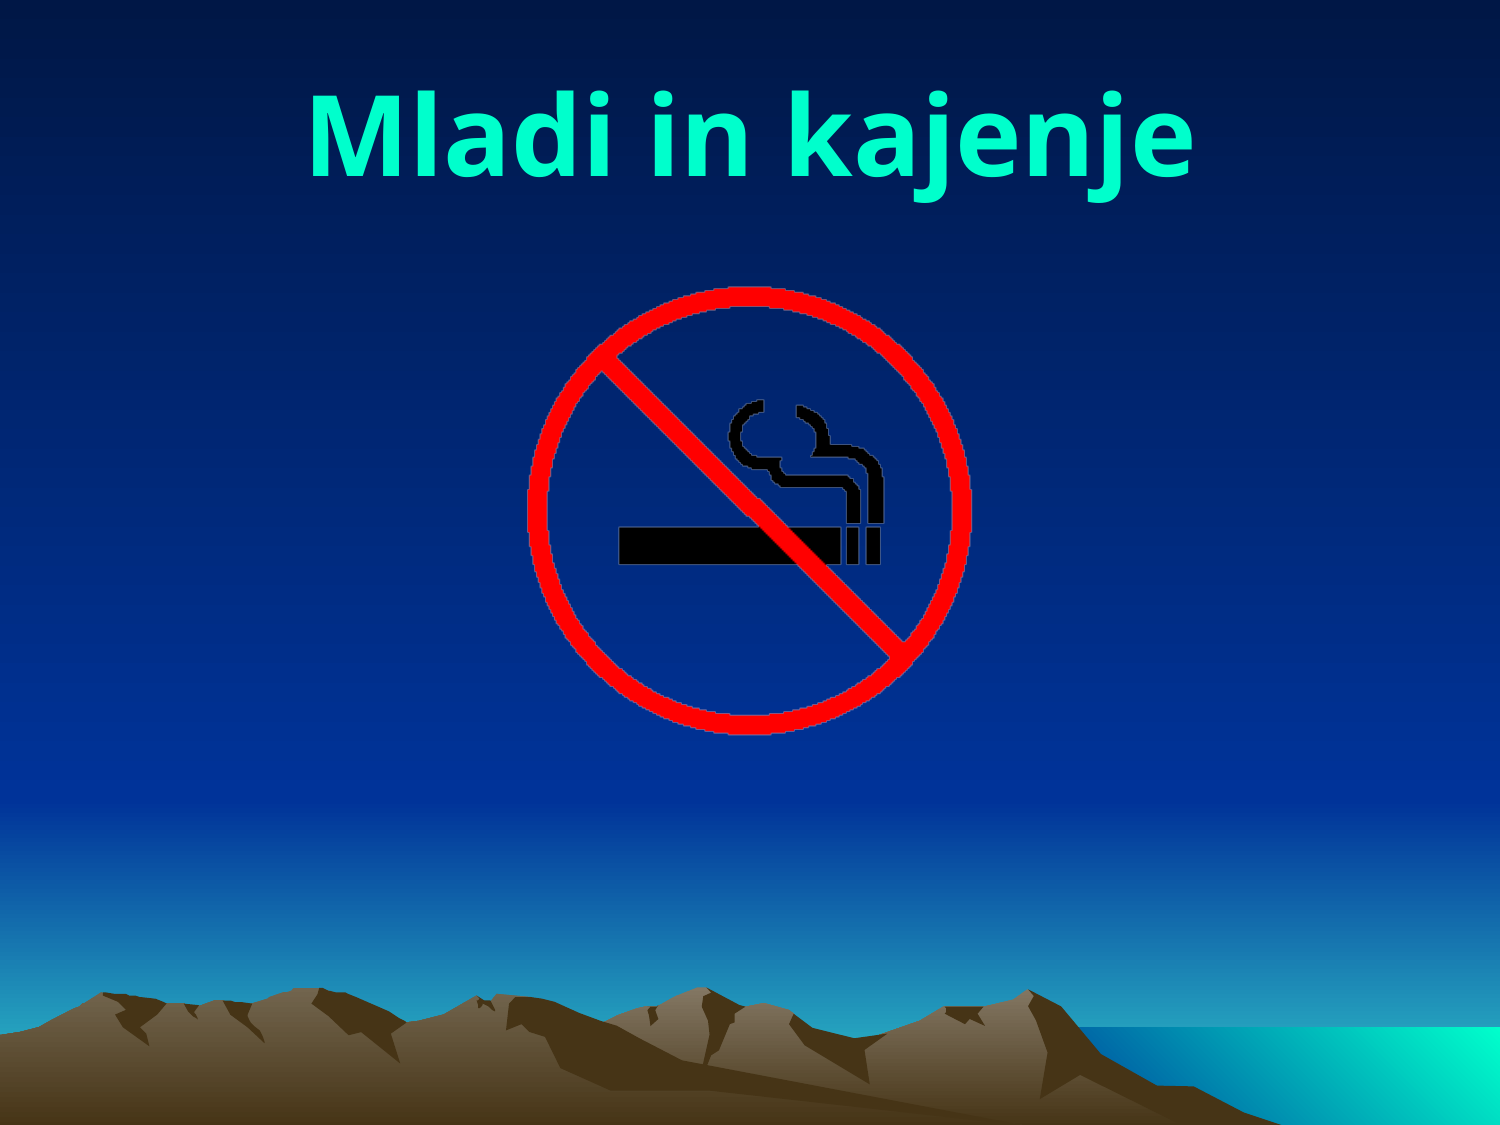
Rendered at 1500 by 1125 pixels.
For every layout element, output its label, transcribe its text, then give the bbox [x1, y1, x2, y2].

list [75, 220, 1376, 1000]
picture [501, 255, 999, 764]
title Mladi in kajenje [75, 37, 1425, 225]
